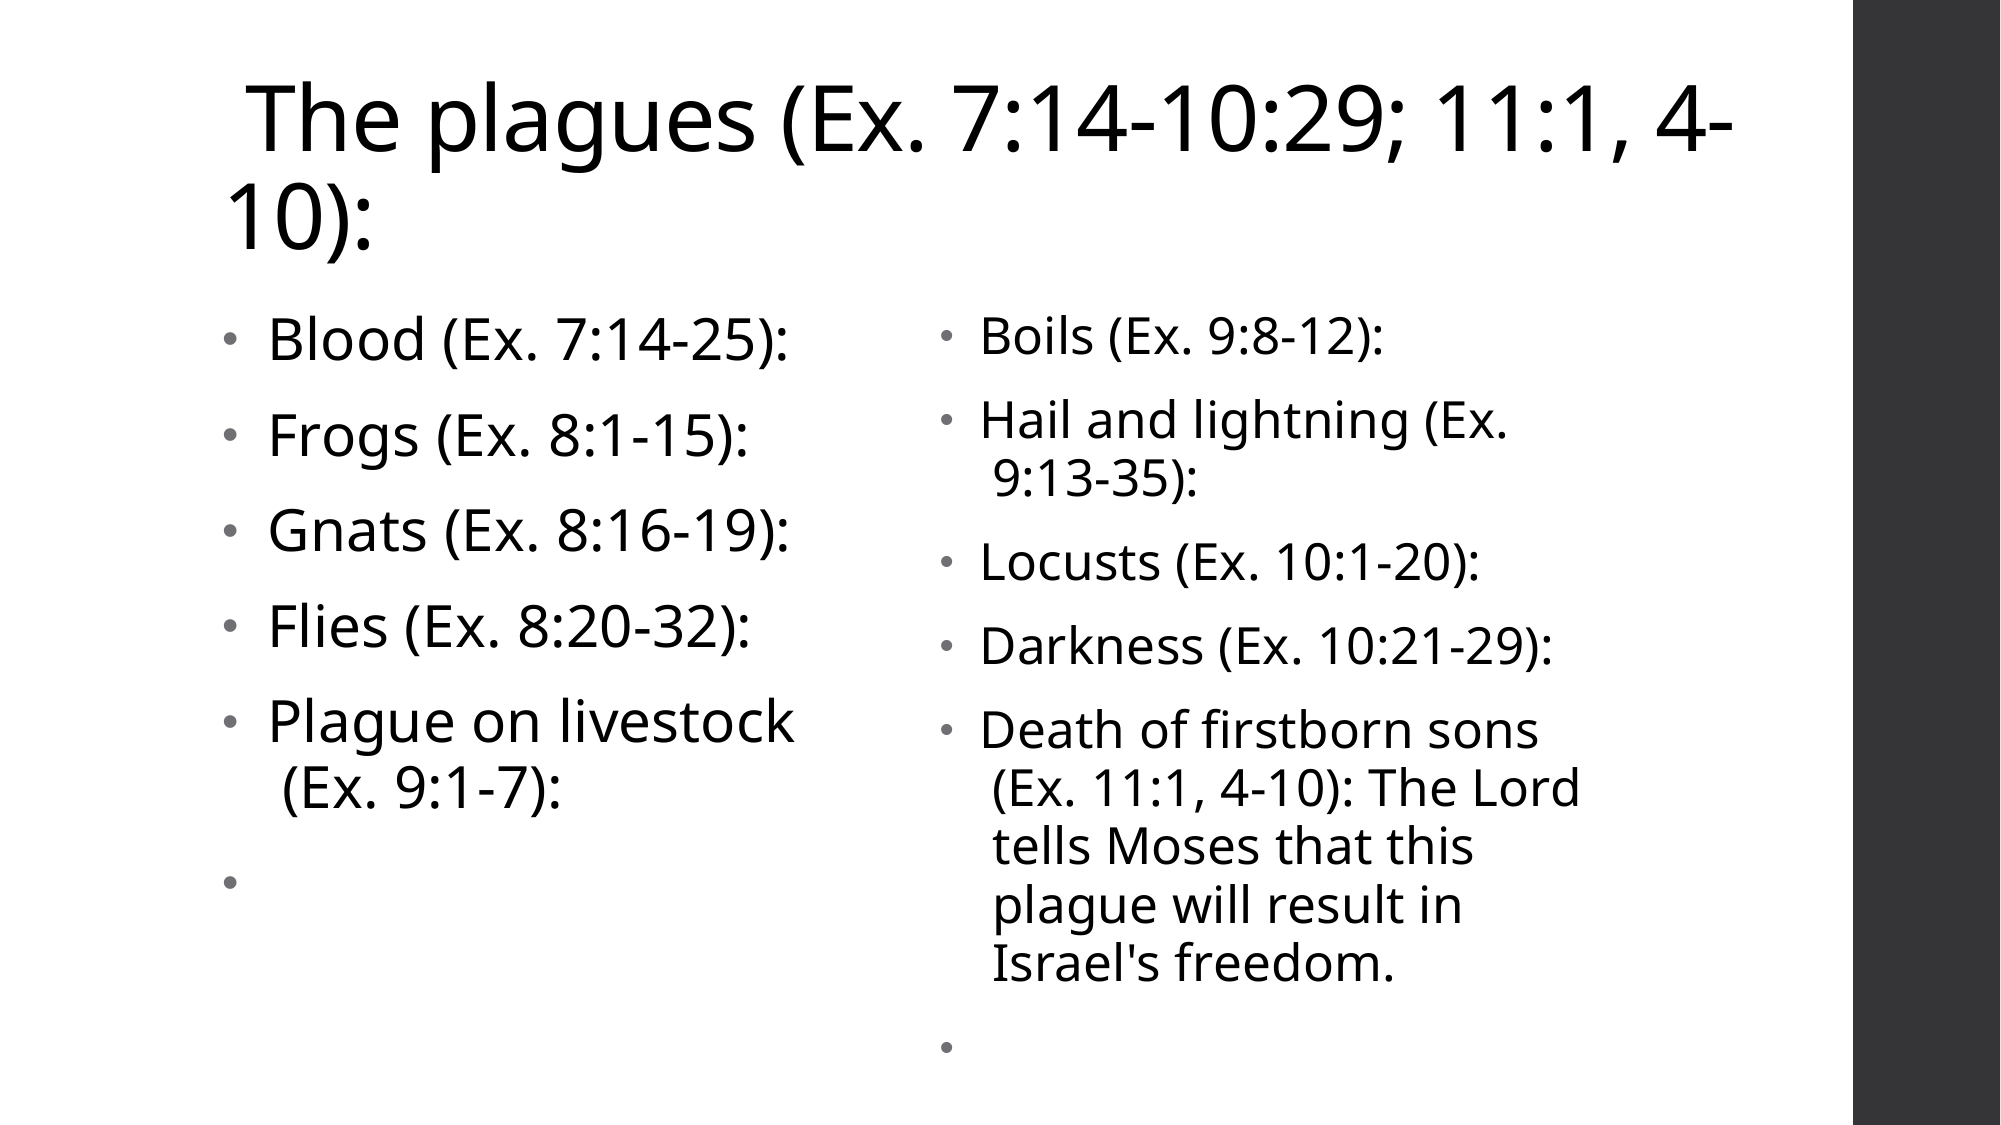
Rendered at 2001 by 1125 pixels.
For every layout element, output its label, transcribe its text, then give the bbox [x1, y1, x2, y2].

title The plagues (Ex. 7:14-10:29; 11:1, 4-10): [206, 60, 1797, 278]
list Blood (Ex. 7:14-25): Frogs (Ex. 8:1-15): Gnats (Ex. 8:16-19): Flies (Ex. 8:20-32): Plague on livestock (Ex. 9:1-7): [207, 299, 900, 1014]
list Boils (Ex. 9:8-12): Hail and lightning (Ex. 9:13-35): Locusts (Ex. 10:1-20): Darkness (Ex. 10:21-29): Death of firstborn sons (Ex. 11:1, 4-10): The Lord tells Moses that this plague will result in Israel's freedom. [924, 299, 1617, 1014]
